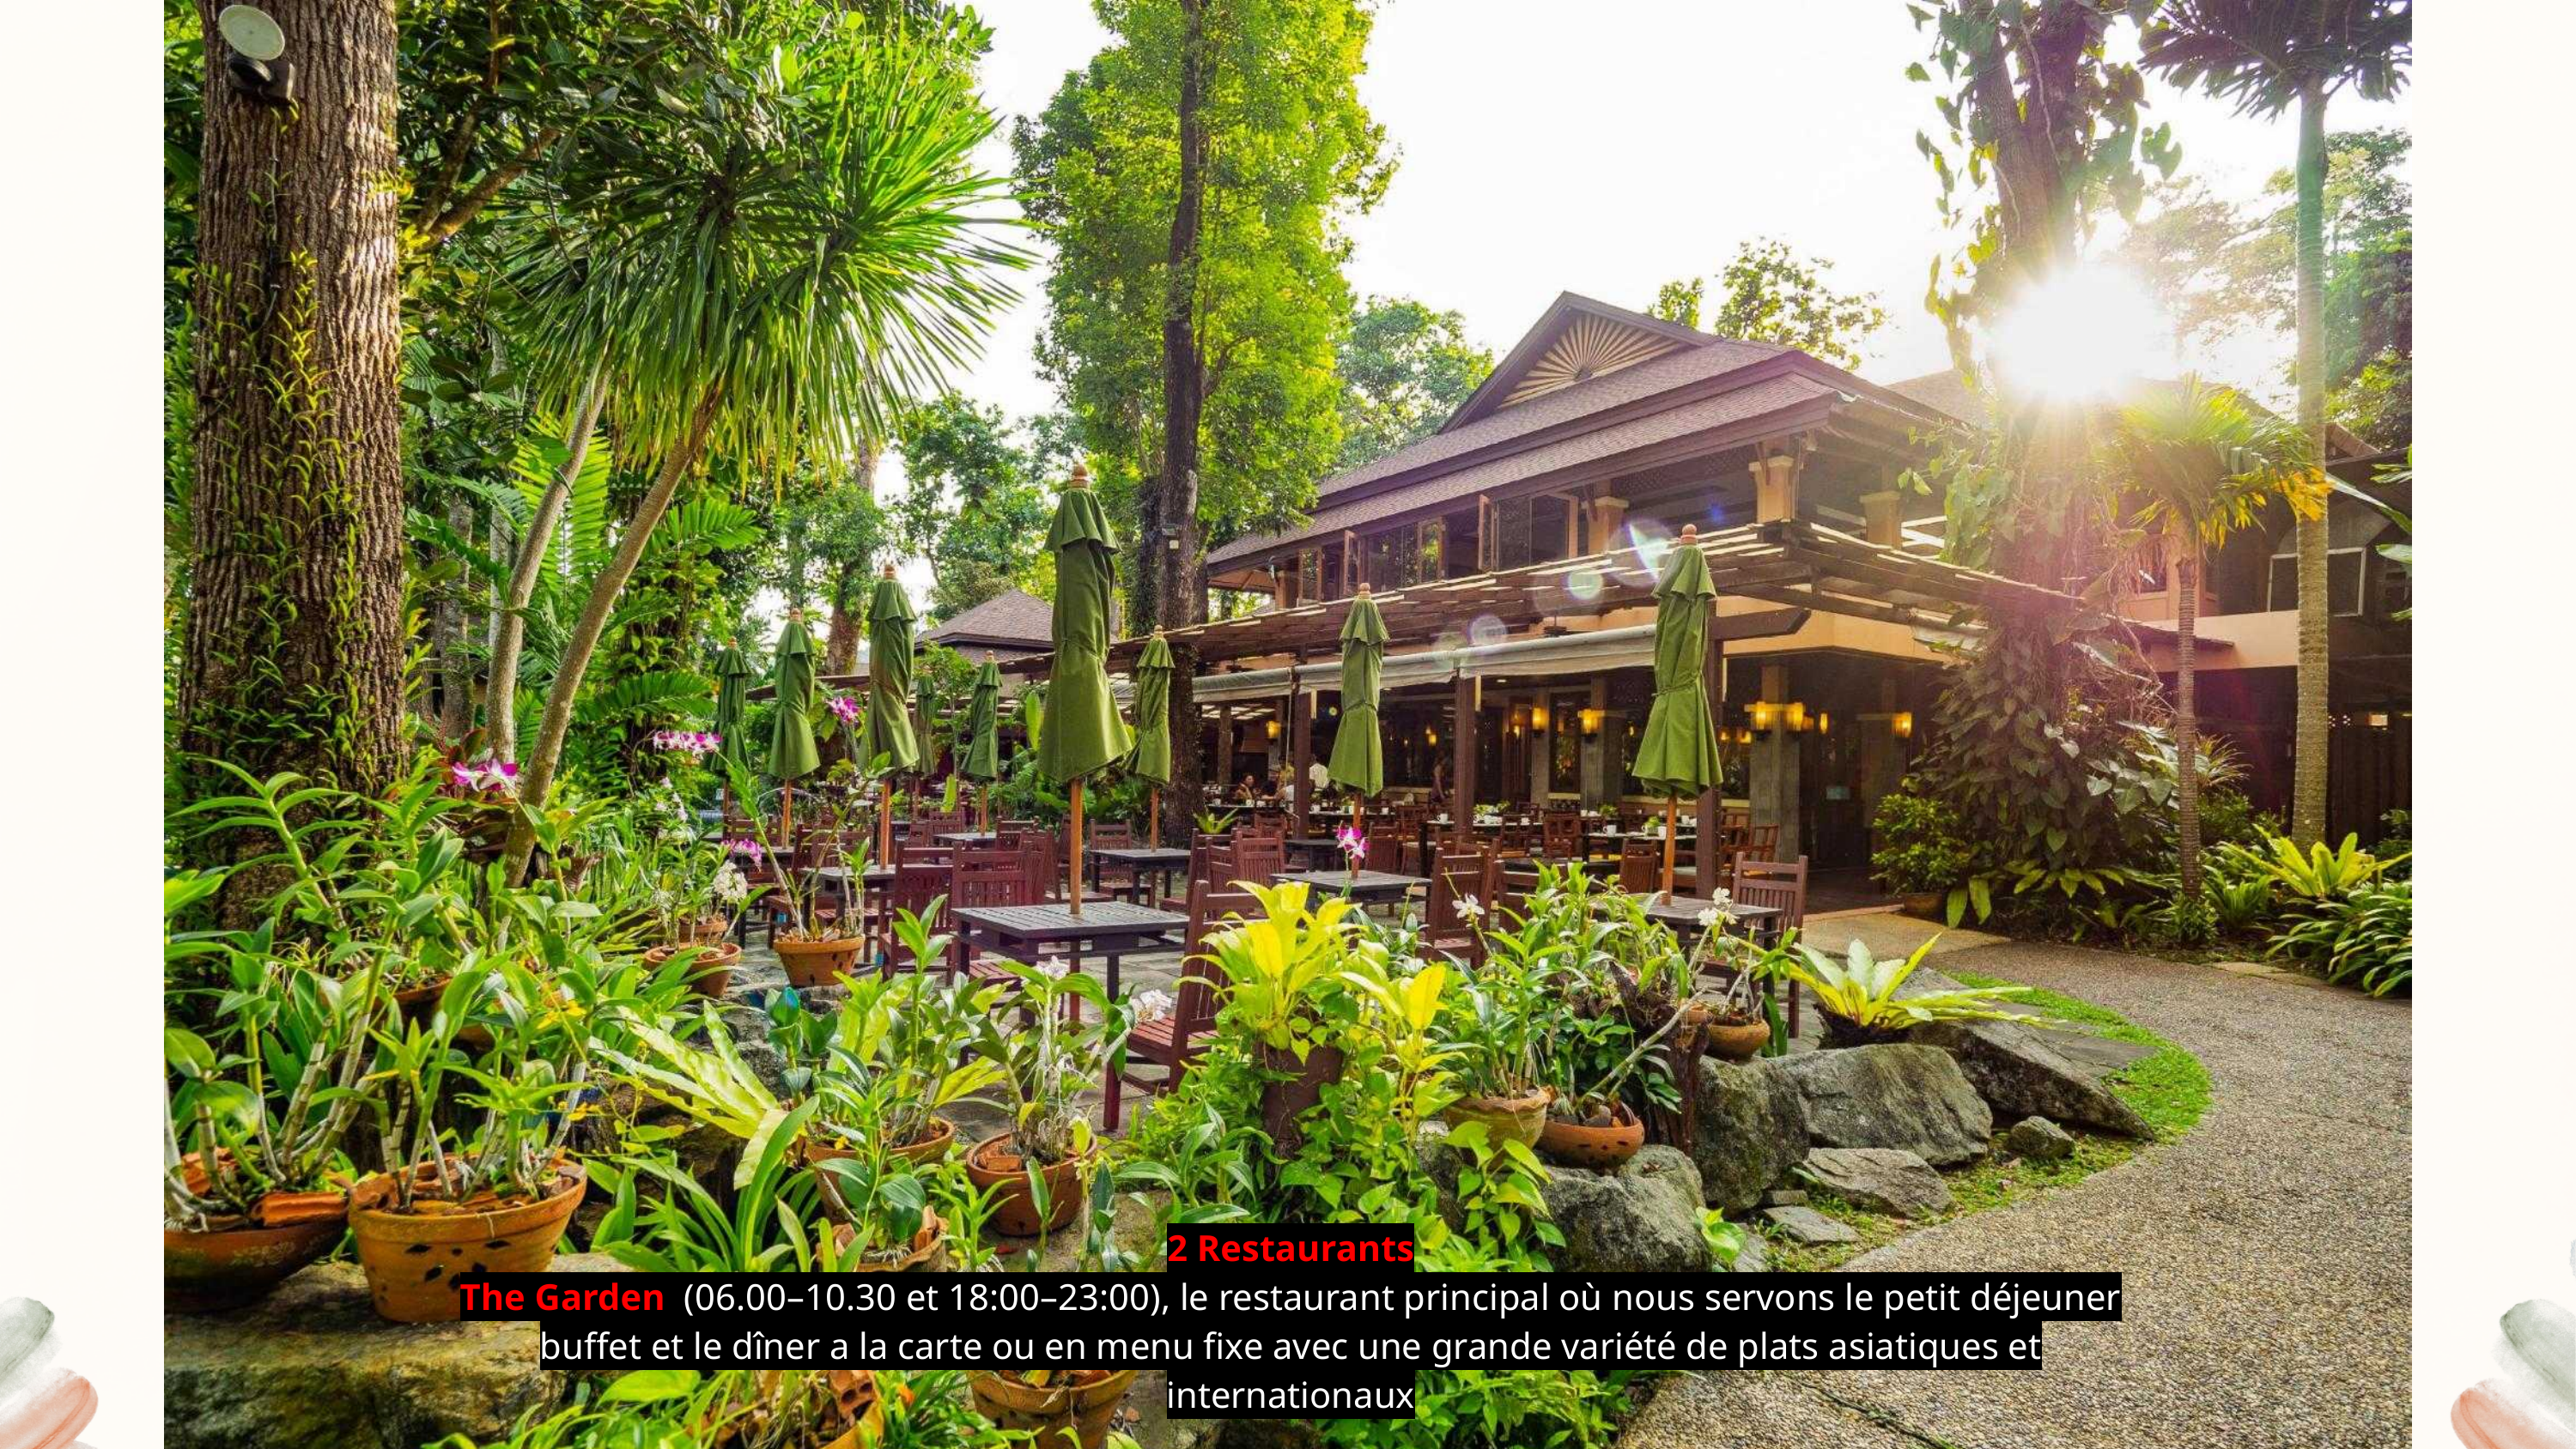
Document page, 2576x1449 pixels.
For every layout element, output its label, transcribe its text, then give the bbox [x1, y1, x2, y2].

picture [0, 0, 2576, 1449]
text_box 2 Restaurants The Garden (06.00–10.30 et 18:00–23:00), le restaurant principal où nous servons le petit déjeuner buffet et le dîner a la carte ou en menu fixe avec une grande variété de plats asiatiques et internationaux [411, 1216, 2171, 1337]
